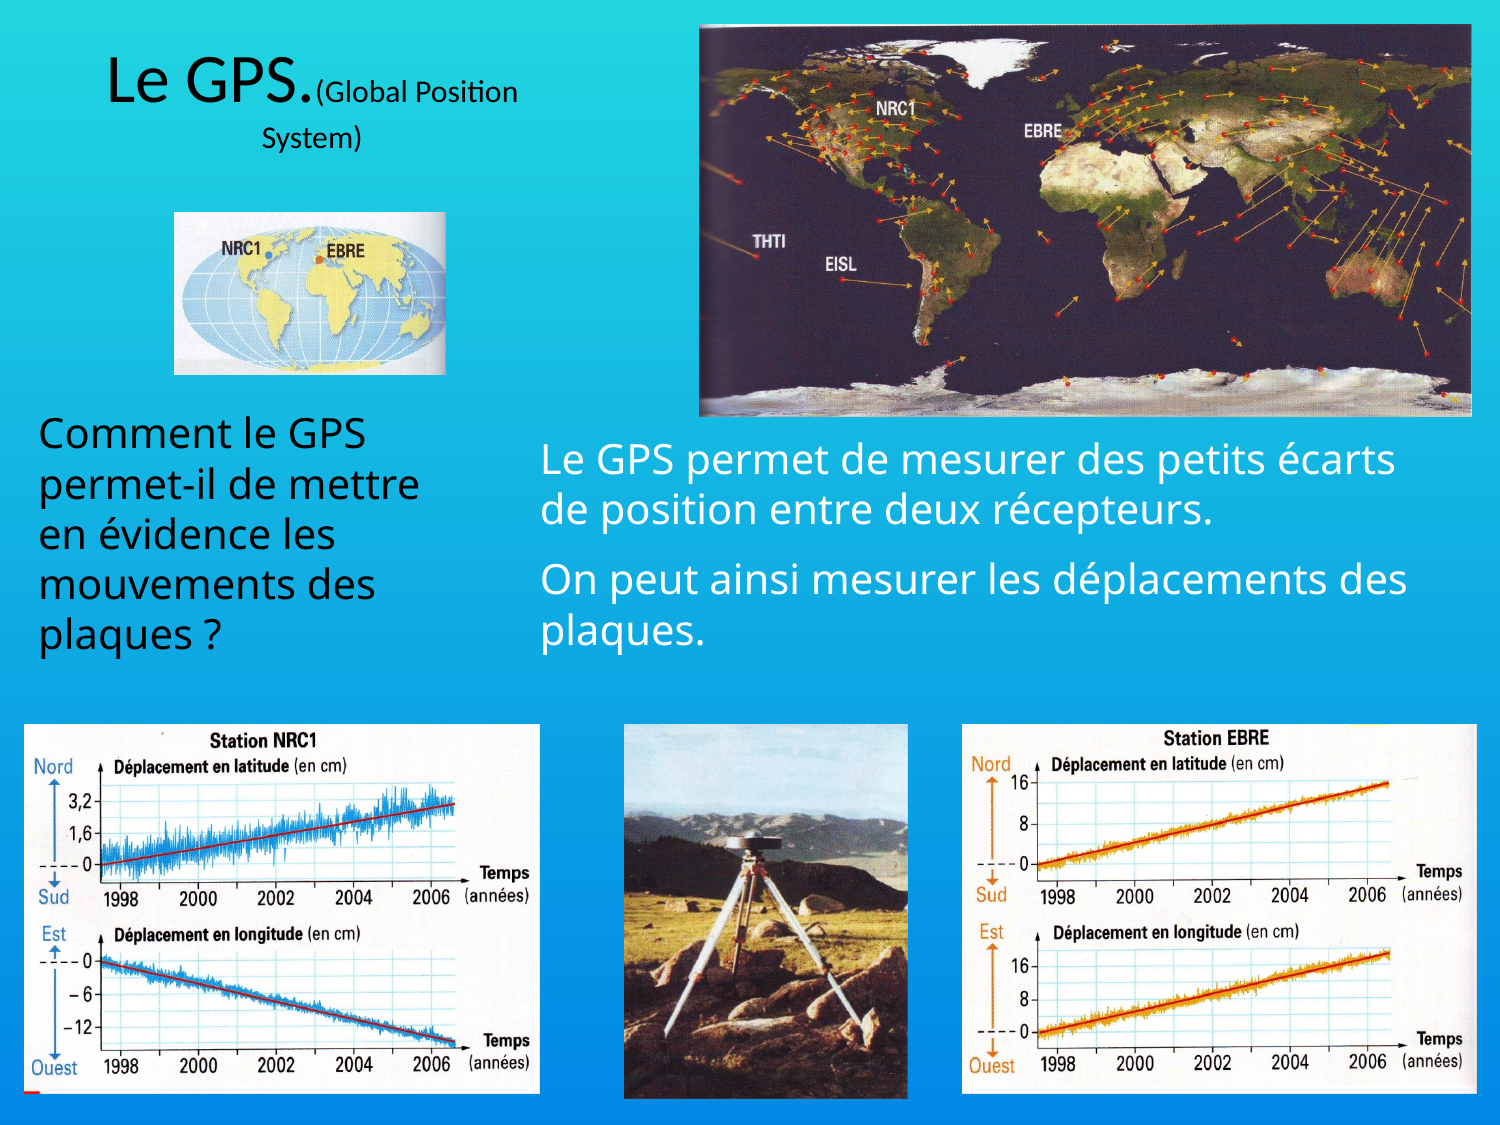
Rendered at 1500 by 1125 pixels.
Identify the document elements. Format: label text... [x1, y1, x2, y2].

picture [624, 725, 908, 1099]
picture [962, 725, 1477, 1094]
text_box Comment le GPS permet-il de mettre en évidence les mouvements des plaques ? [23, 399, 475, 665]
text_box Le GPS permet de mesurer des petits écarts de position entre deux récepteurs. On peut ainsi mesurer les déplacements des plaques. [525, 425, 1463, 661]
picture [174, 212, 446, 375]
picture [699, 24, 1472, 417]
picture [24, 725, 540, 1094]
title Le GPS.(Global Position System) [62, 24, 563, 163]
